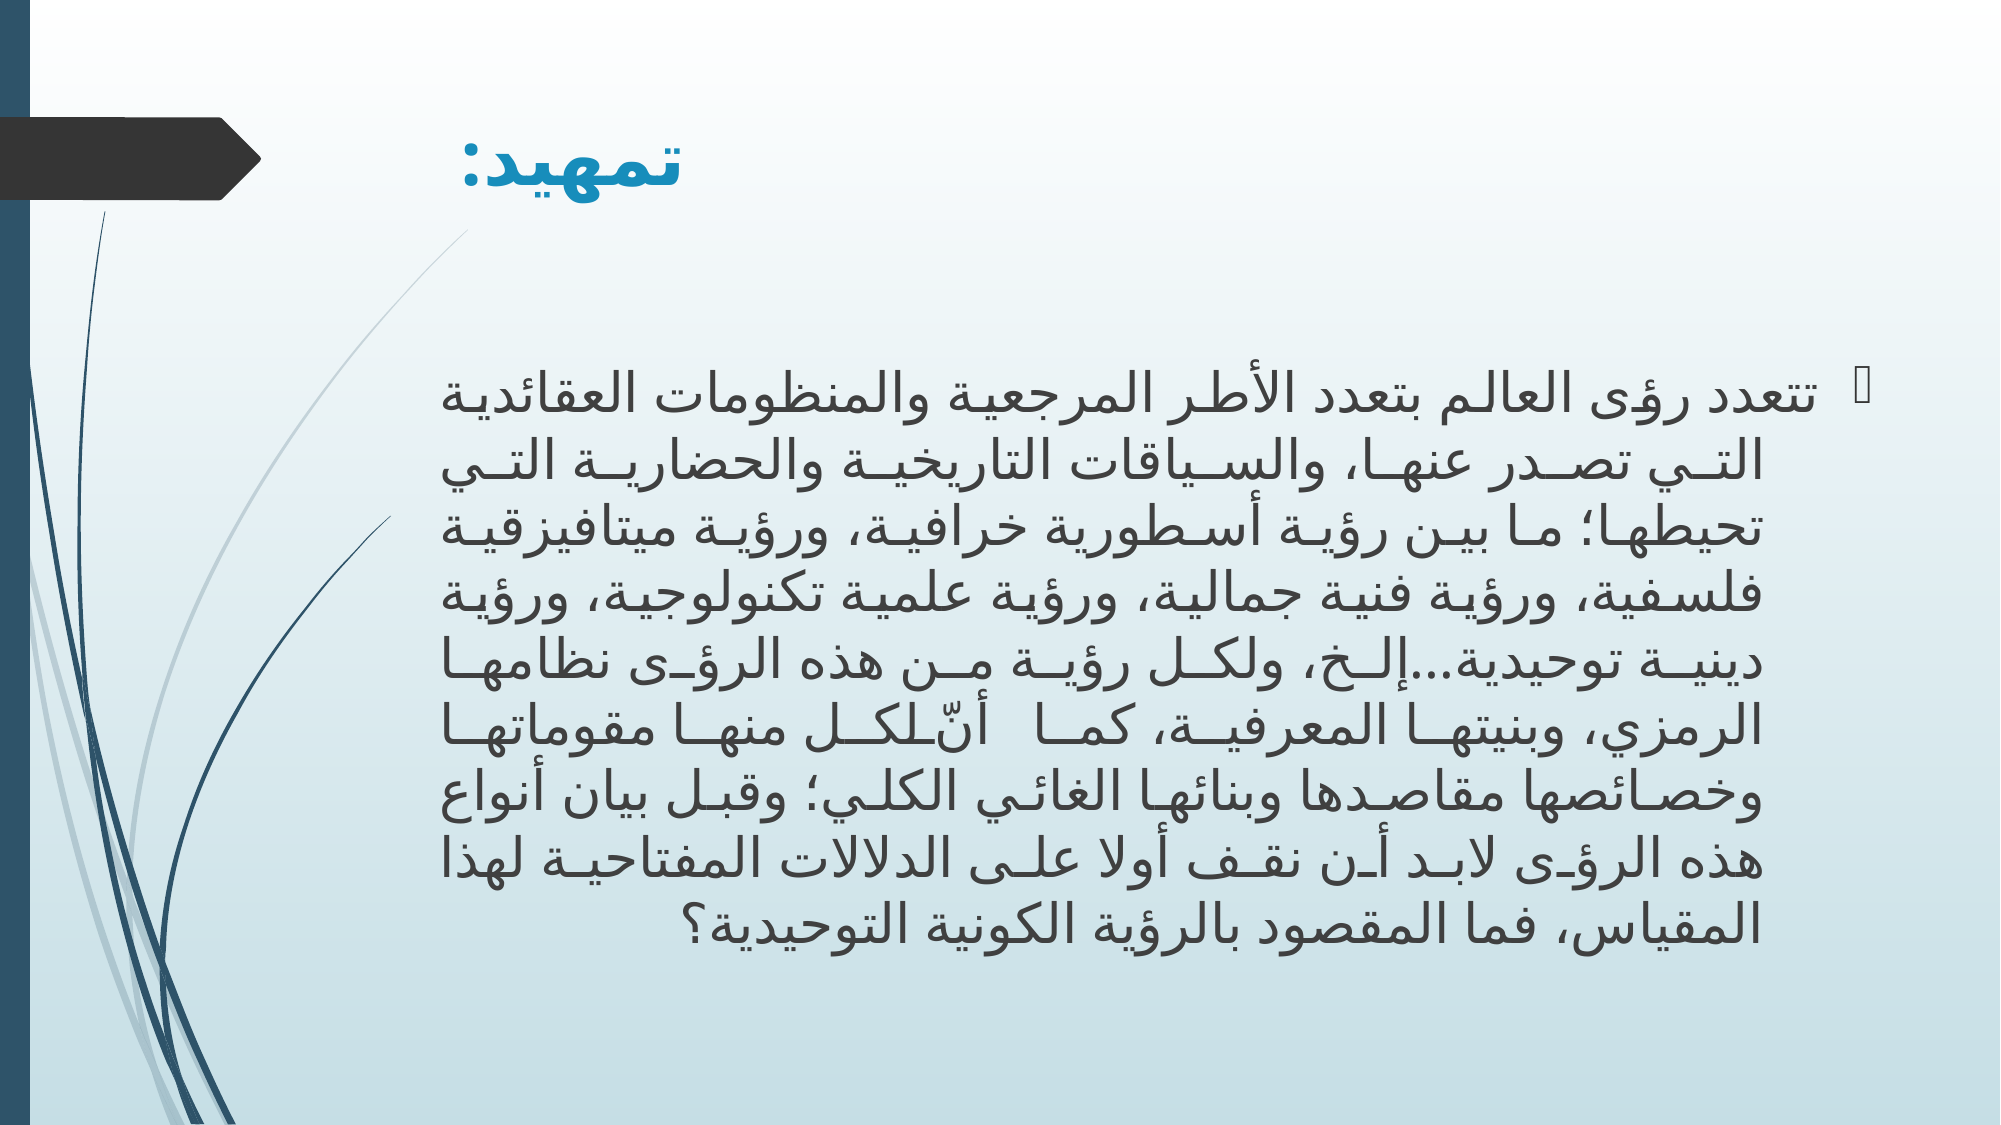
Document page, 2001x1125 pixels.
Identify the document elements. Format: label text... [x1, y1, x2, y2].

list تتعدد رؤى العالم بتعدد الأطر المرجعية والمنظومات العقائدية التي تصدر عنها، والسياقات التاريخية والحضارية التي تحيطها؛ ما بين رؤية أسطورية خرافية، ورؤية ميتافيزقية فلسفية، ورؤية فنية جمالية، ورؤية علمية تكنولوجية، ورؤية دينية توحيدية...إلخ، ولكل رؤية من هذه الرؤى نظامها الرمزي، وبنيتها المعرفية، كما أنّ لكل منها مقوماتها وخصائصها مقاصدها وبنائها الغائي الكلي؛ وقبل بيان أنواع هذه الرؤى لابد أن نقف أولا على الدلالات المفتاحية لهذا المقياس، فما المقصود بالرؤية الكونية التوحيدية؟ [424, 350, 1888, 970]
title تمهيد: [425, 102, 1888, 247]
